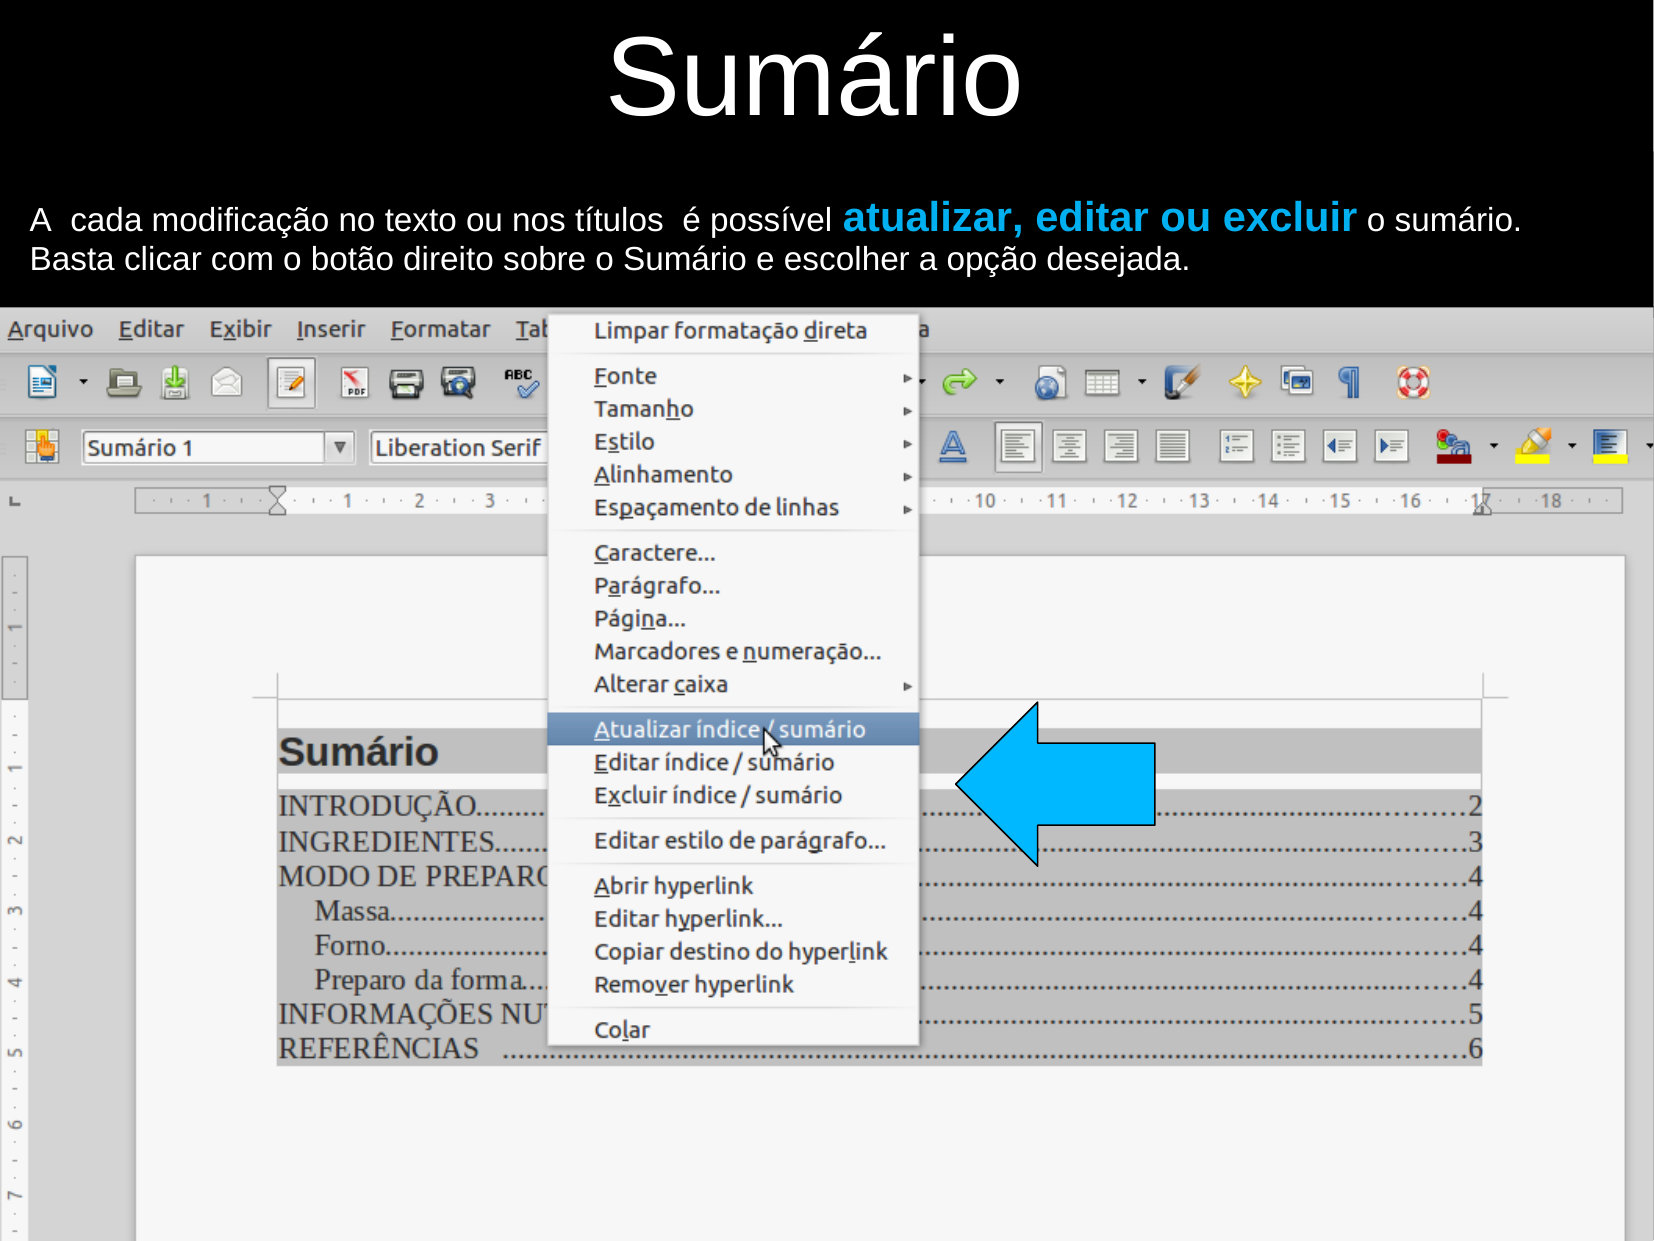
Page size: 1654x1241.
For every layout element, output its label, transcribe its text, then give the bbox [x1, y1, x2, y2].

text_box [955, 702, 1155, 867]
title Sumário [70, 0, 1559, 151]
text_box A cada modificação no texto ou nos títulos é possível atualizar, editar ou excluir o sumário. Basta clicar com o botão direito sobre o Sumário e escolher a opção desejada. [0, 151, 1654, 306]
picture [0, 306, 1654, 1241]
